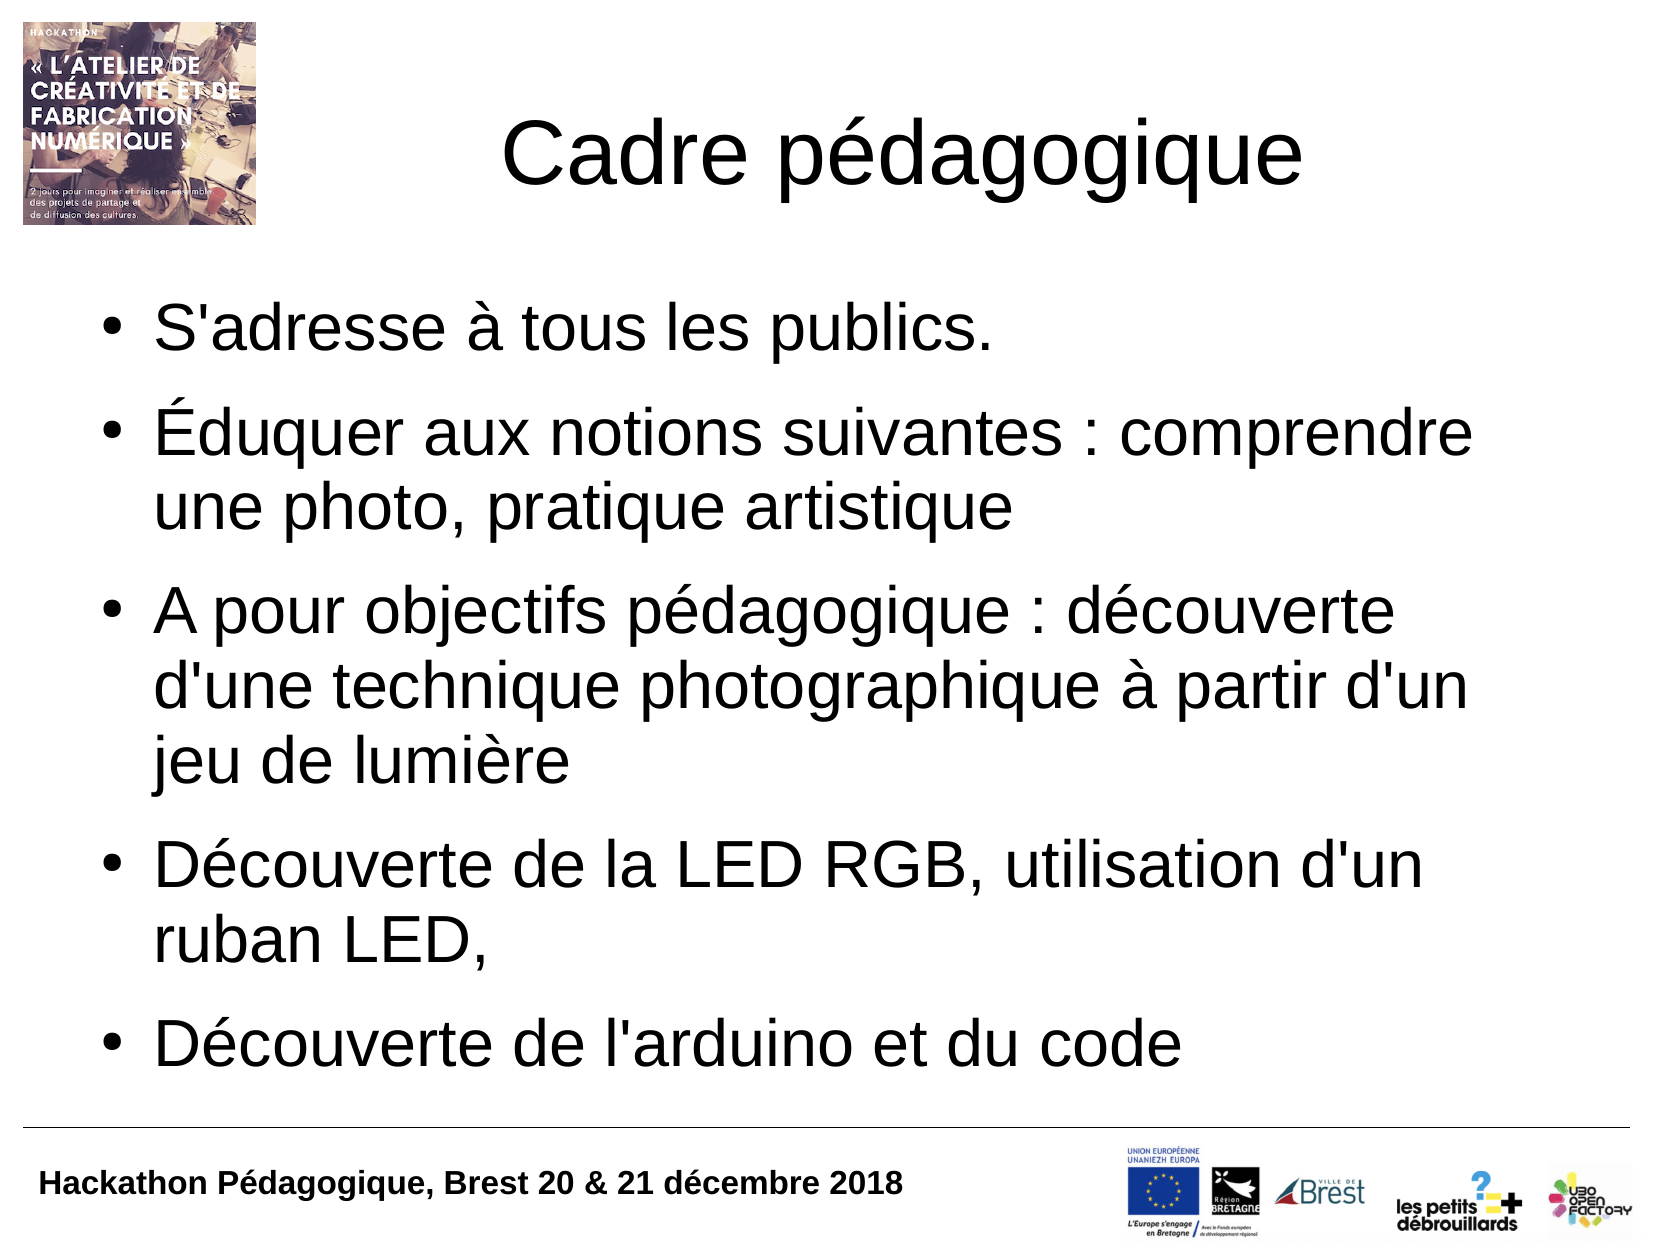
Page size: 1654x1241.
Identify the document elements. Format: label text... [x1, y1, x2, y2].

text_box Hackathon Pédagogique, Brest 20 & 21 décembre 2018 [23, 1157, 945, 1211]
list S'adresse à tous les publics. Éduquer aux notions suivantes : comprendre une photo, pratique artistique A pour objectifs pédagogique : découverte d'une technique photographique à partir d'un jeu de lumière Découverte de la LED RGB, utilisation d'un ruban LED, Découverte de l'arduino et du code [82, 290, 1571, 1109]
picture [23, 22, 256, 225]
title Cadre pédagogique [236, 49, 1571, 257]
picture [1120, 1137, 1642, 1241]
